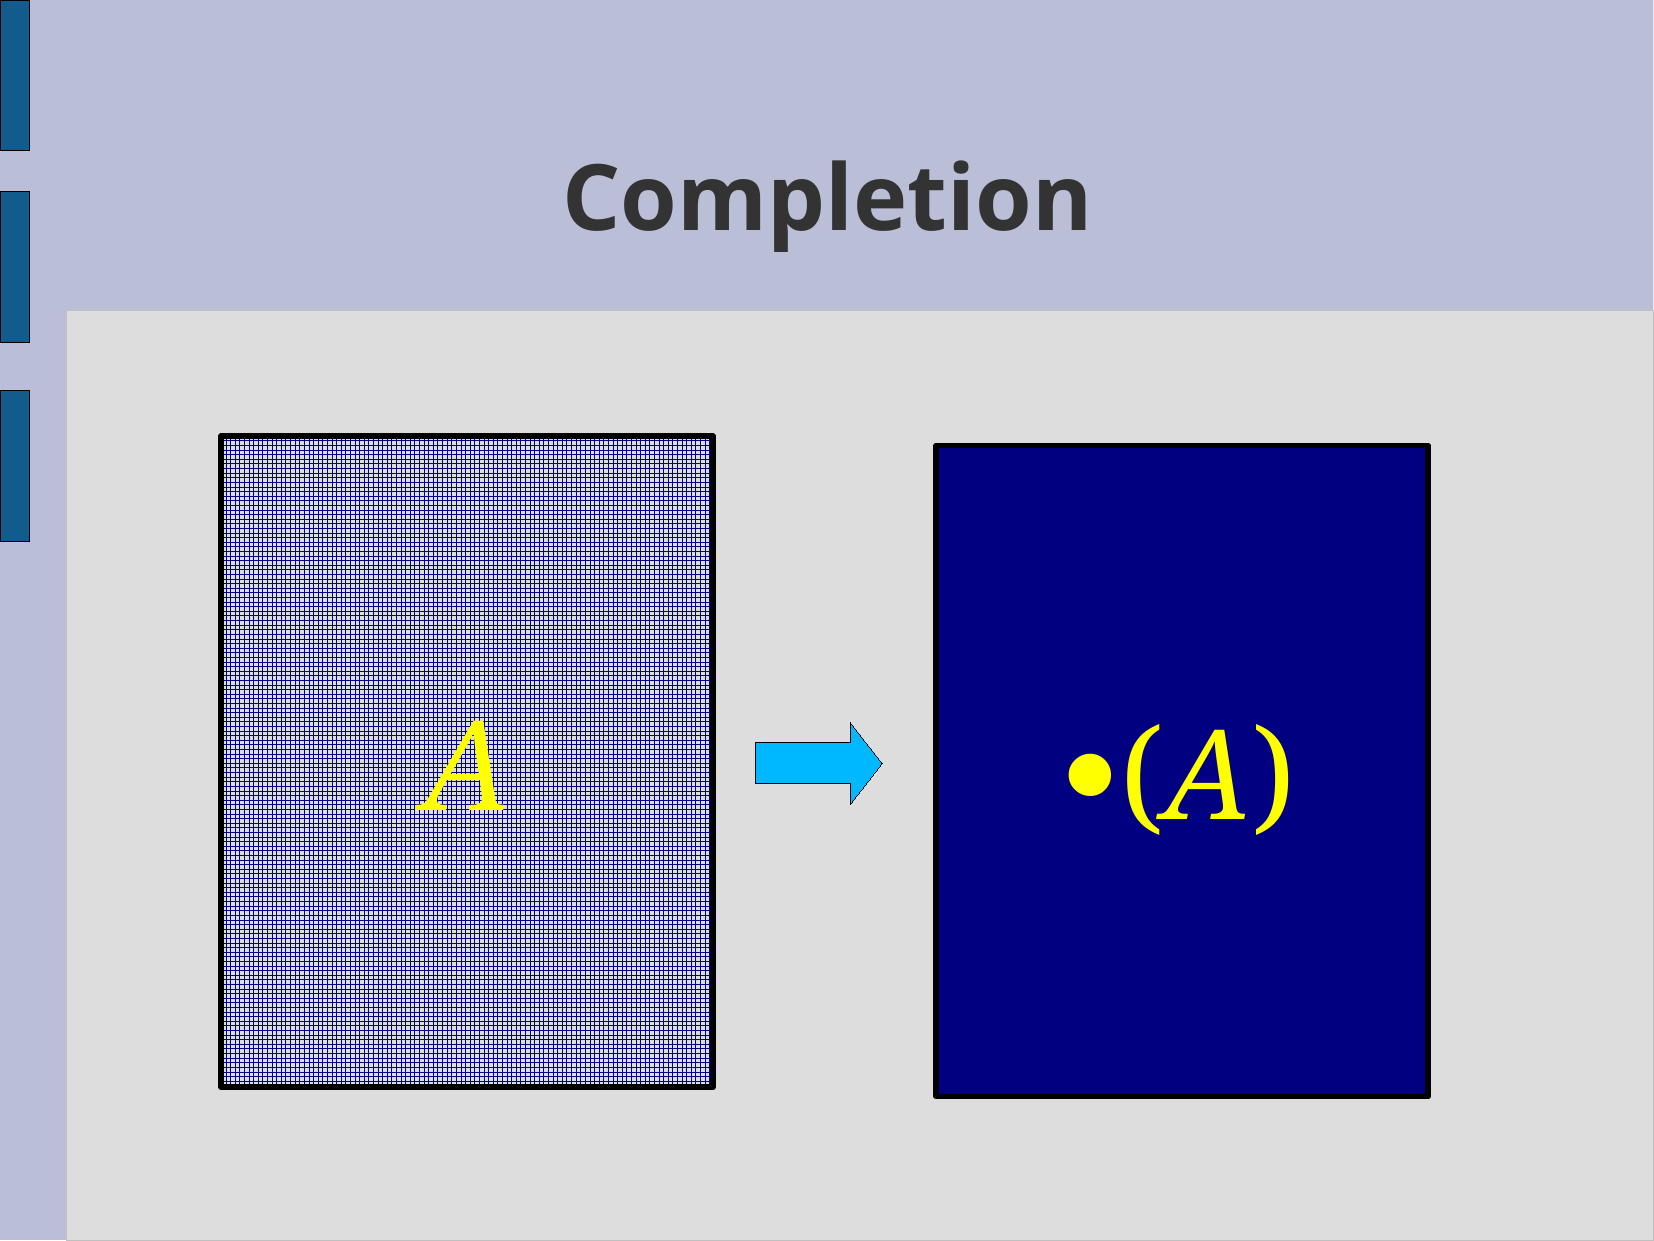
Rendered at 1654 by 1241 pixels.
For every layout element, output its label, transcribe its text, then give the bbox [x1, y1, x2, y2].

text_box (A) [936, 445, 1429, 1097]
text_box A [221, 436, 713, 1088]
text_box [755, 722, 883, 805]
title Completion [121, 91, 1534, 299]
